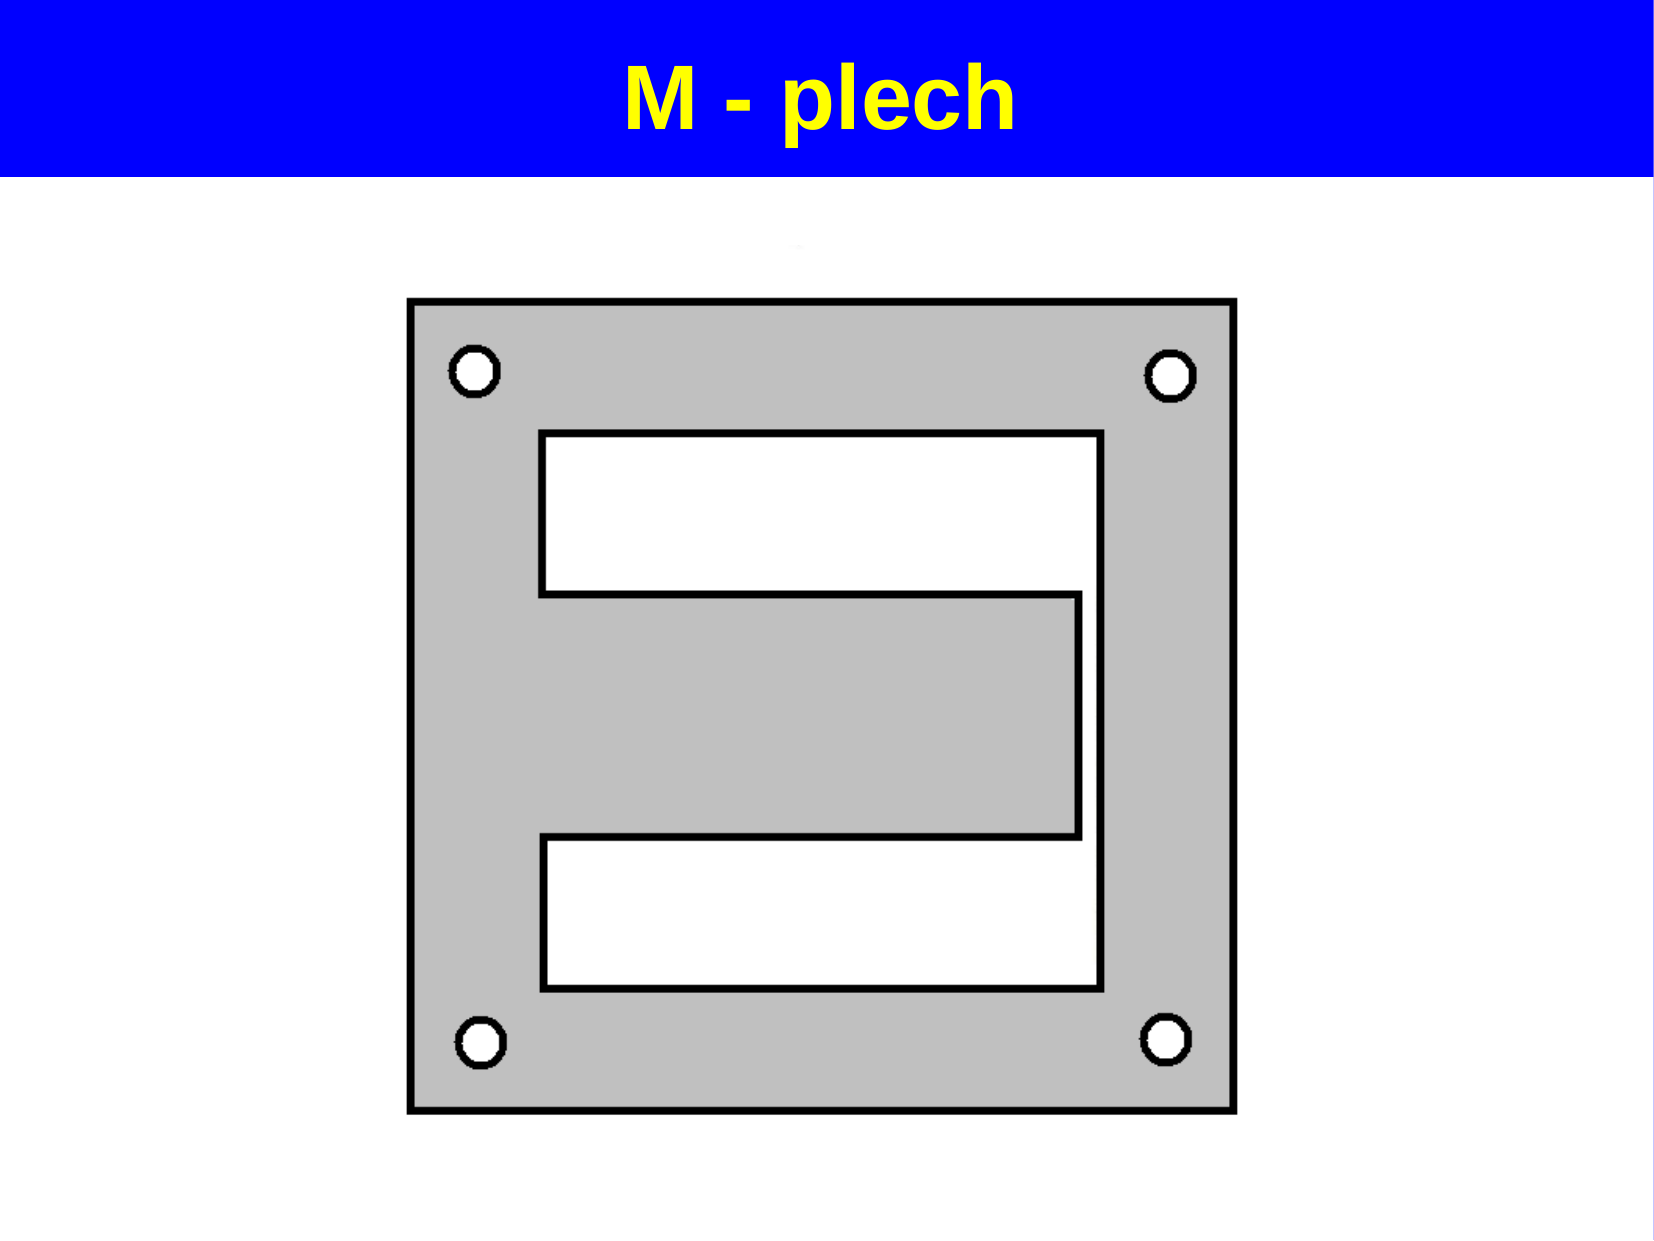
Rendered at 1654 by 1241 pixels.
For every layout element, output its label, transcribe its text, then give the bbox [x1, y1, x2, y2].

picture [0, 177, 1654, 1241]
title M - plech [76, 0, 1565, 177]
